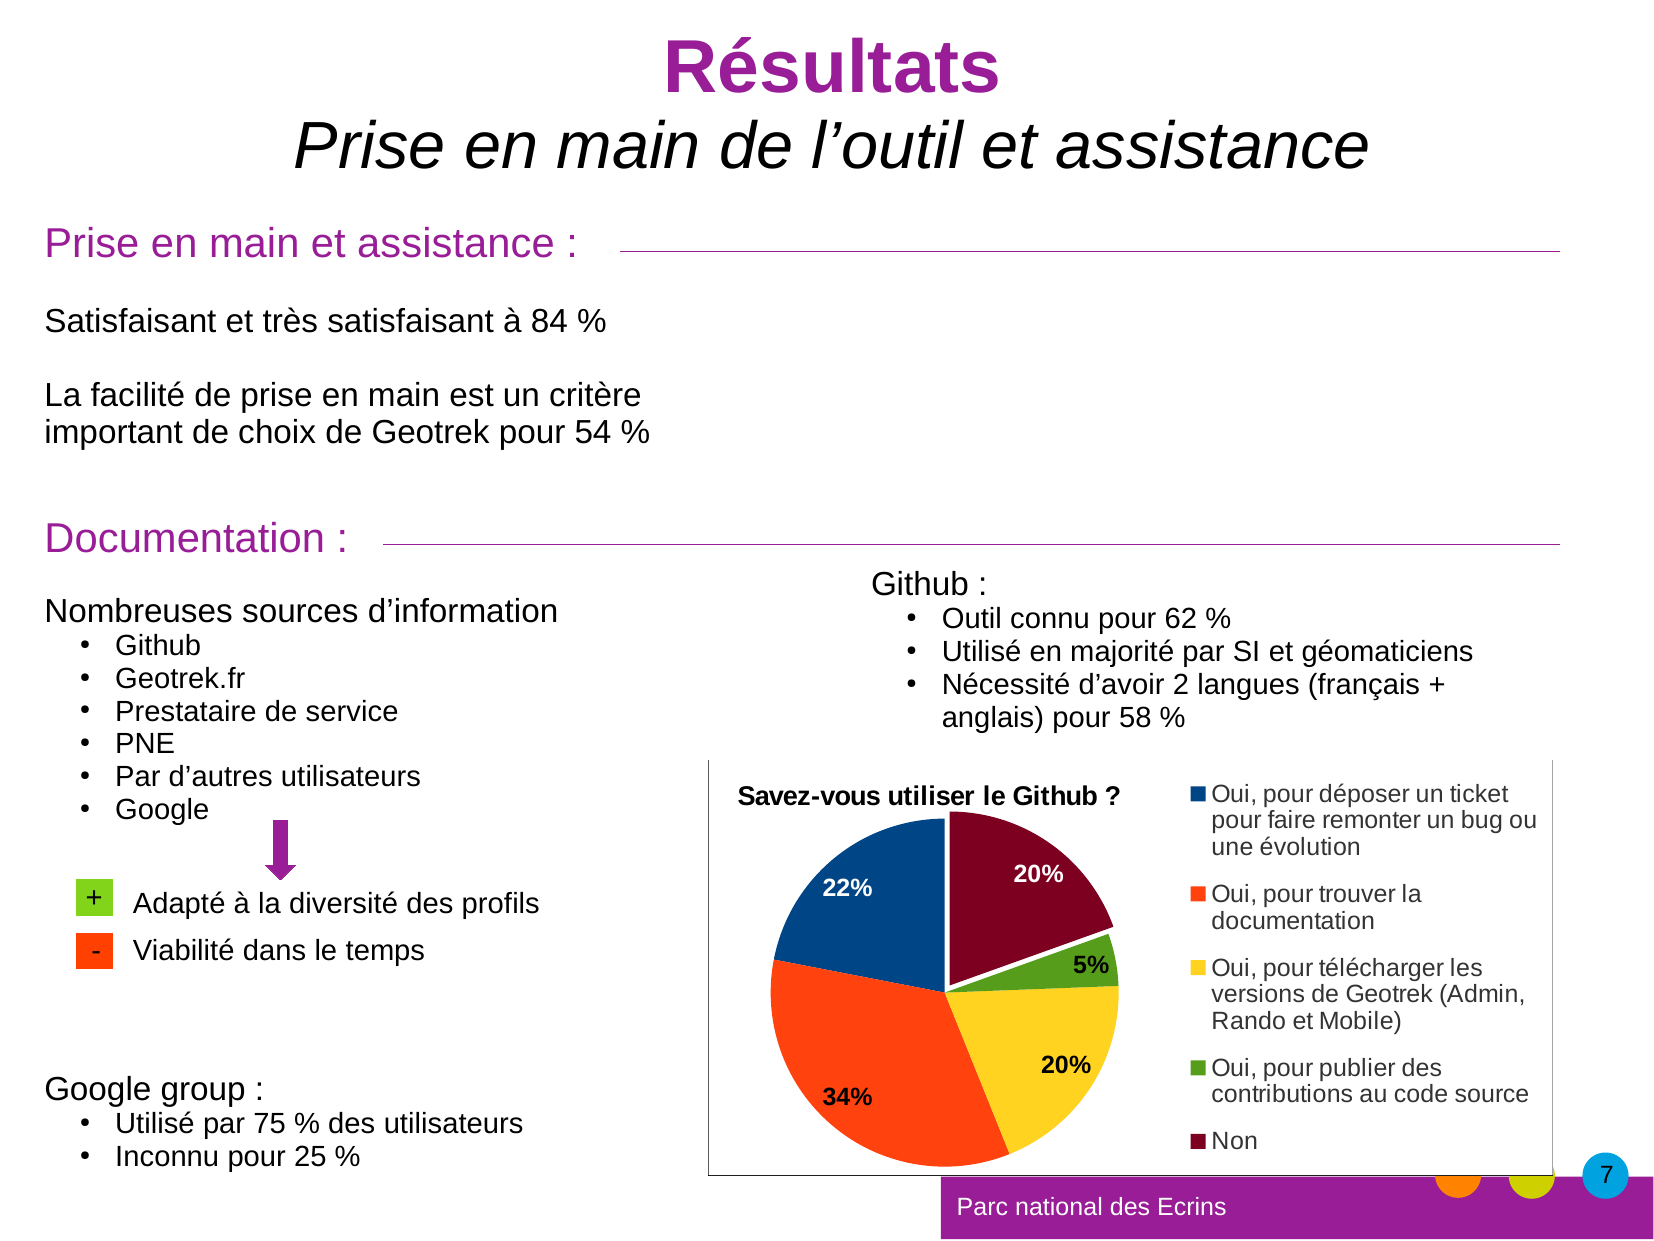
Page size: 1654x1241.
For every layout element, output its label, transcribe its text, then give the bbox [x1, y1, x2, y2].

text_box Google group : Utilisé par 75 % des utilisateurs Inconnu pour 25 % [29, 1062, 680, 1199]
text_box Nombreuses sources d’information Github Geotrek.fr Prestataire de service PNE Par d’autres utilisateurs Google [29, 584, 680, 834]
text_box [101, 879, 113, 916]
text_box Adapté à la diversité des profils Viabilité dans le temps [118, 879, 562, 1016]
title Résultats Prise en main de l’outil et assistance [88, 23, 1577, 183]
text_box Documentation : [29, 507, 886, 570]
text_box + [76, 873, 101, 922]
text_box [265, 820, 296, 880]
chart [708, 760, 1553, 1176]
text_box Prise en main et assistance : [29, 212, 886, 274]
text_box - [76, 926, 189, 975]
text_box Github : Outil connu pour 62 % Utilisé en majorité par SI et géomaticiens Nécessité d’avoir 2 langues (français + anglais) pour 58 % [856, 557, 1506, 760]
text_box Satisfaisant et très satisfaisant à 84 % La facilité de prise en main est un critère important de choix de Geotrek pour 54 % [29, 295, 680, 507]
